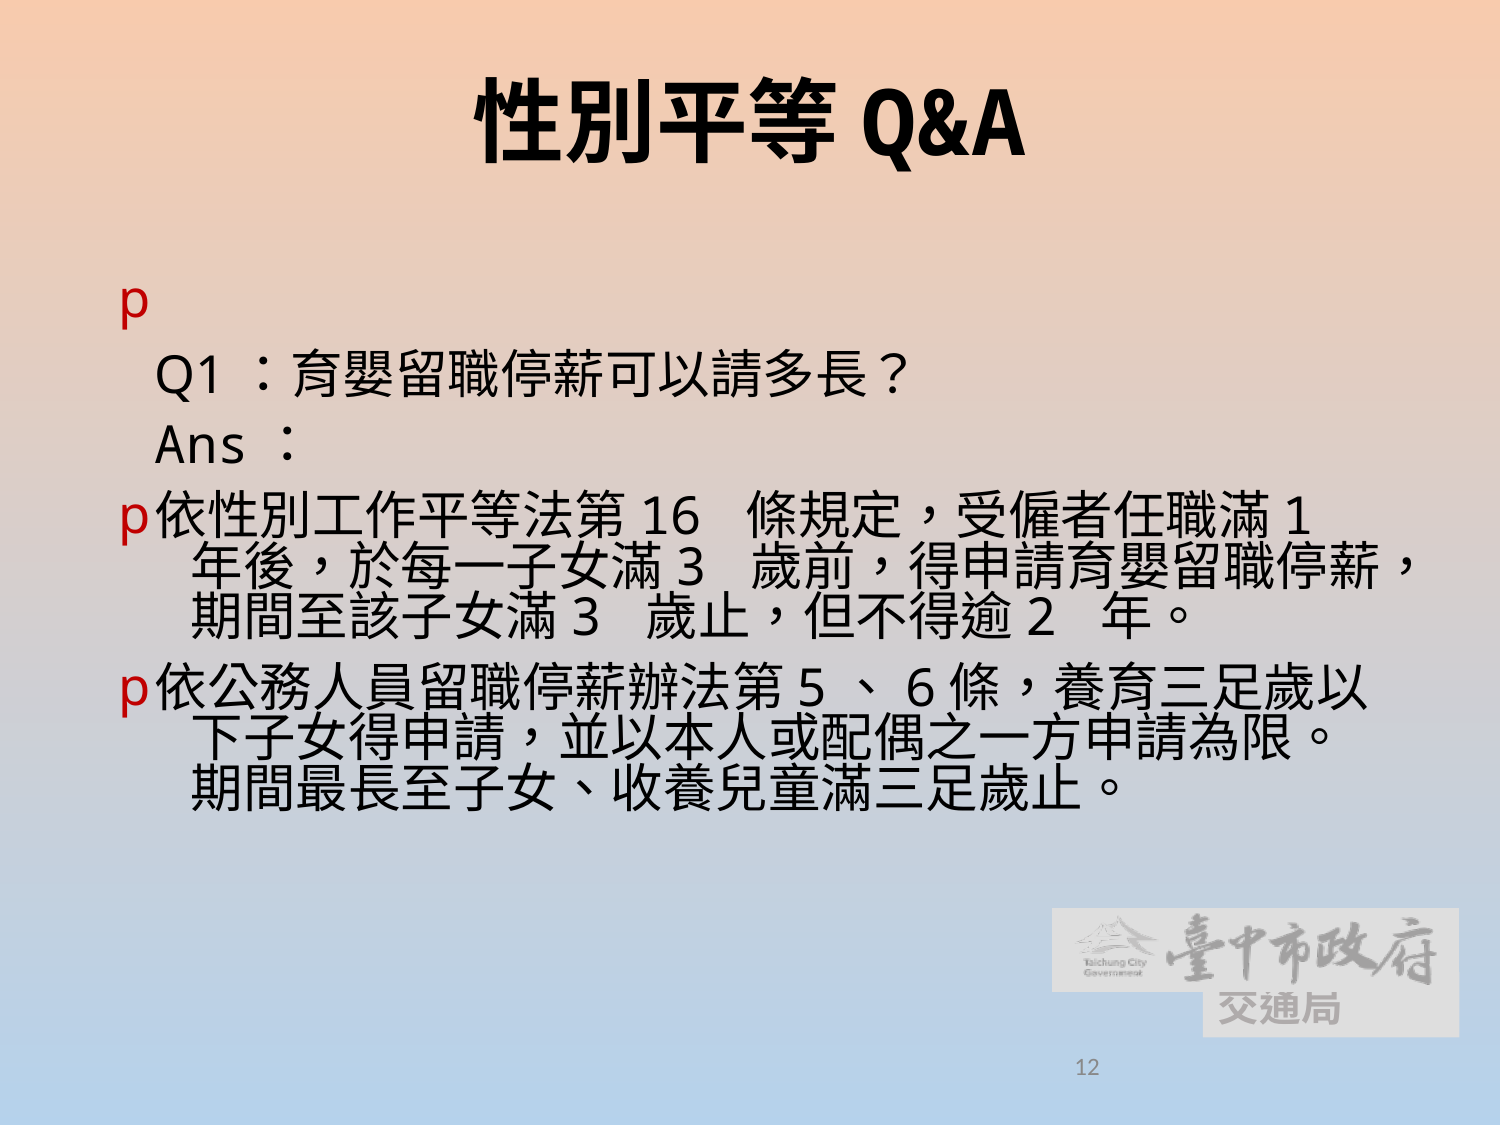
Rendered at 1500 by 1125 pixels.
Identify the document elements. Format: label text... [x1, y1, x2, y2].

list Q1：育嬰留職停薪可以請多長？ Ans： 依性別工作平等法第16 條規定，受僱者任職滿1 年後，於每一子女滿3 歲前，得申請育嬰留職停薪，期間至該子女滿3 歲止，但不得逾2 年。 依公務人員留職停薪辦法第5、6條，養育三足歲以下子女得申請，並以本人或配偶之一方申請為限。期間最長至子女、收養兒童滿三足歲止。 [103, 253, 1397, 826]
title 性別平等Q&A [103, 16, 1397, 235]
text_box 12 [1059, 1042, 1397, 1087]
